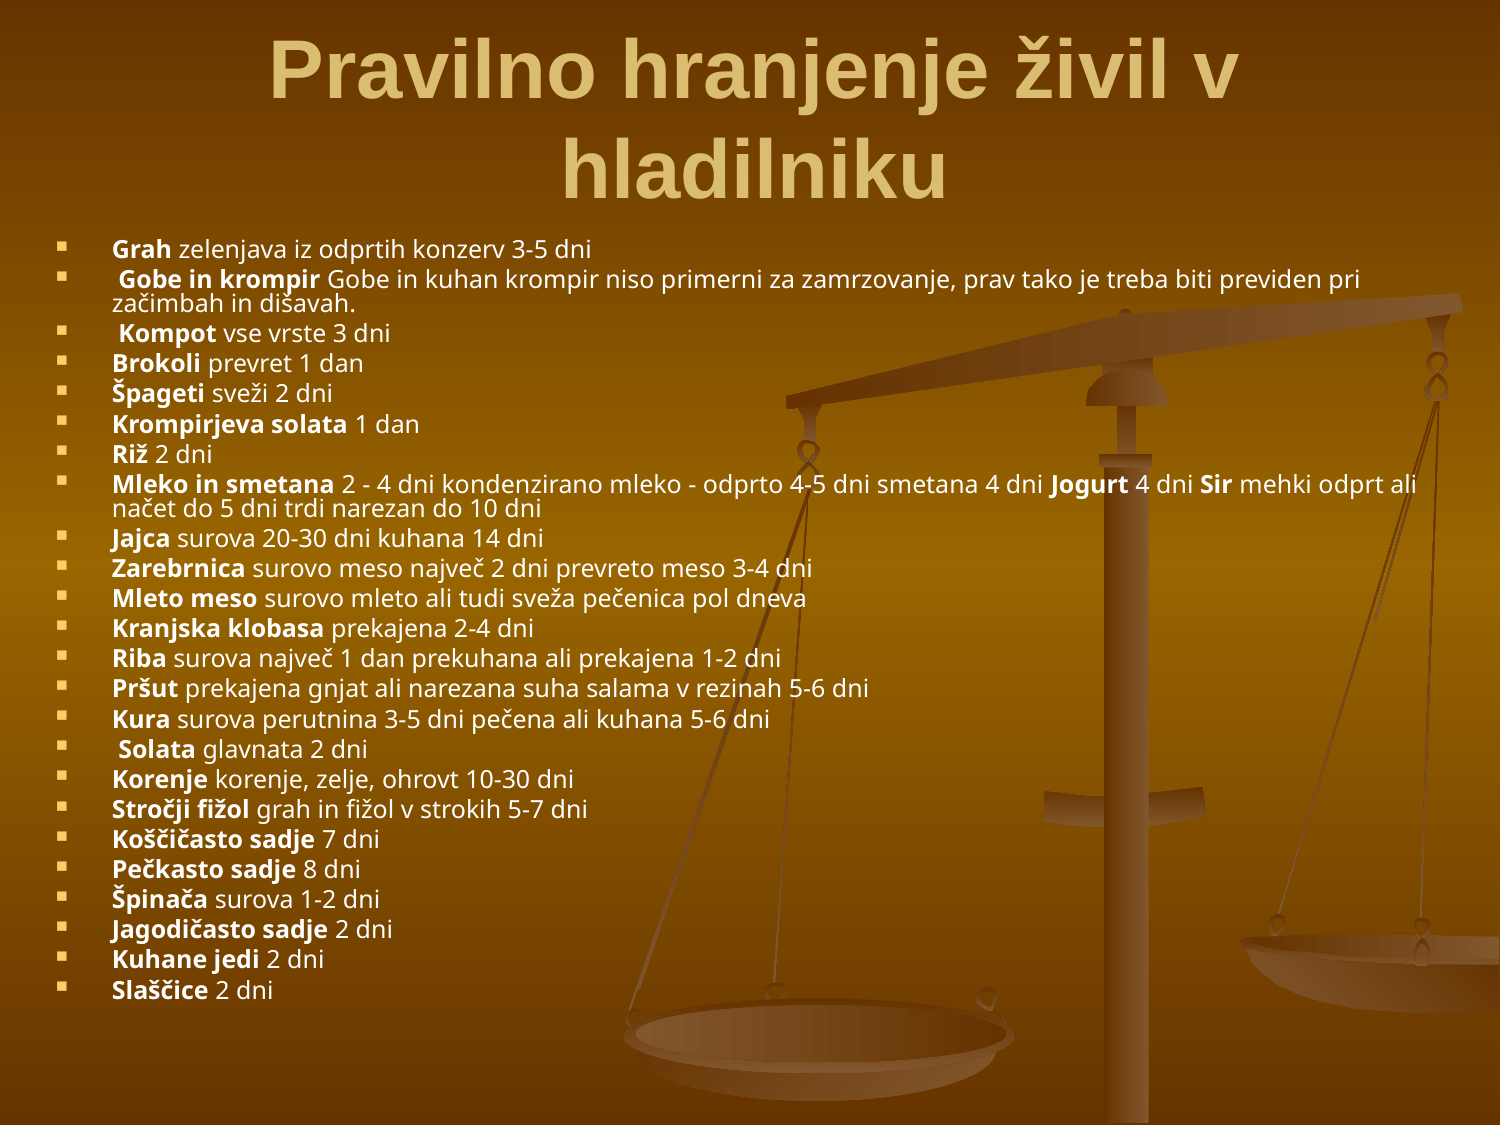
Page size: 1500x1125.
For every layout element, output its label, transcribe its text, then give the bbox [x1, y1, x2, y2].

title Pravilno hranjenje živil v hladilniku [75, 7, 1436, 223]
list Grah zelenjava iz odprtih konzerv 3-5 dni Gobe in krompir Gobe in kuhan krompir niso primerni za zamrzovanje, prav tako je treba biti previden pri začimbah in dišavah. Kompot vse vrste 3 dni Brokoli prevret 1 dan Špageti sveži 2 dni Krompirjeva solata 1 dan Riž 2 dni Mleko in smetana 2 - 4 dni kondenzirano mleko - odprto 4-5 dni smetana 4 dni Jogurt 4 dni Sir mehki odprt ali načet do 5 dni trdi narezan do 10 dni Jajca surova 20-30 dni kuhana 14 dni Zarebrnica surovo meso največ 2 dni prevreto meso 3-4 dni Mleto meso surovo mleto ali tudi sveža pečenica pol dneva Kranjska klobasa prekajena 2-4 dni Riba surova največ 1 dan prekuhana ali prekajena 1-2 dni Pršut prekajena gnjat ali narezana suha salama v rezinah 5-6 dni Kura surova perutnina 3-5 dni pečena ali kuhana 5-6 dni Solata glavnata 2 dni Korenje korenje, zelje, ohrovt 10-30 dni Stročji fižol grah in fižol v strokih 5-7 dni Koščičasto sadje 7 dni Pečkasto sadje 8 dni Špinača surova 1-2 dni Jagodičasto sadje 2 dni Kuhane jedi 2 dni Slaščice 2 dni [41, 231, 1455, 1012]
